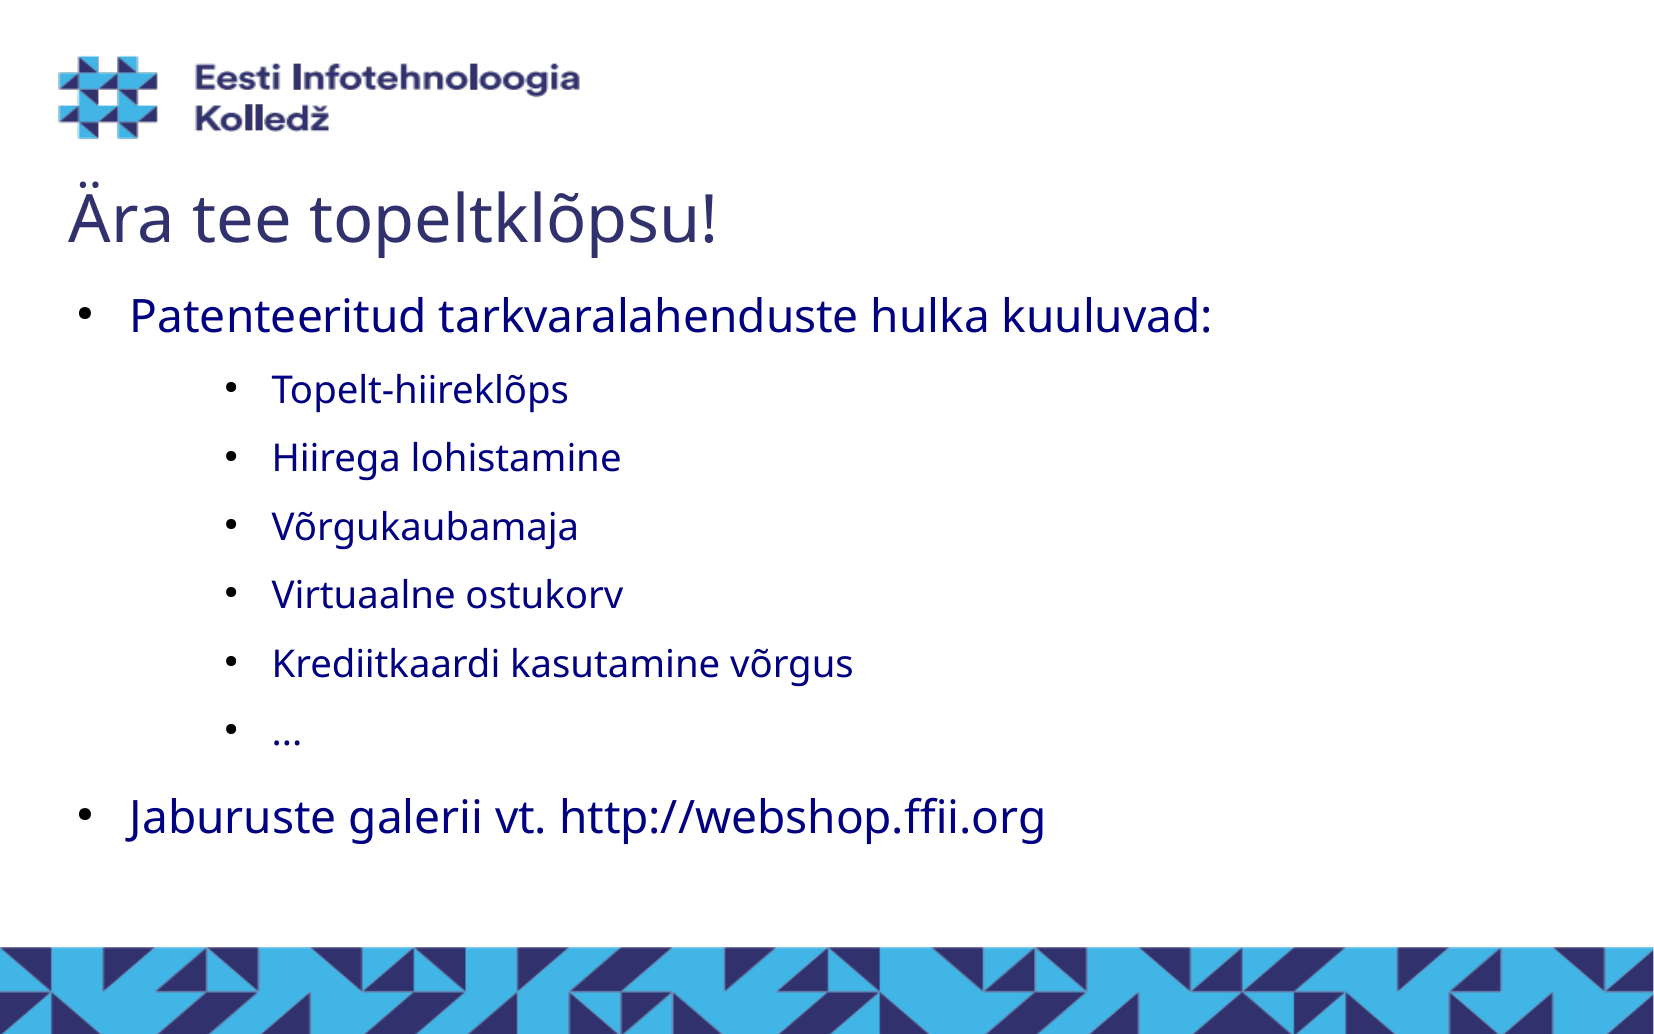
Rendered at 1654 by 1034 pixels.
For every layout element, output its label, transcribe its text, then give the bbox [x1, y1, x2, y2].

title Ära tee topeltklõpsu! [68, 147, 1536, 283]
list Patenteeritud tarkvaralahenduste hulka kuuluvad: Topelt-hiireklõps Hiirega lohistamine Võrgukaubamaja Virtuaalne ostukorv Krediitkaardi kasutamine võrgus ... Jaburuste galerii vt. http://webshop.ffii.org [59, 283, 1595, 936]
